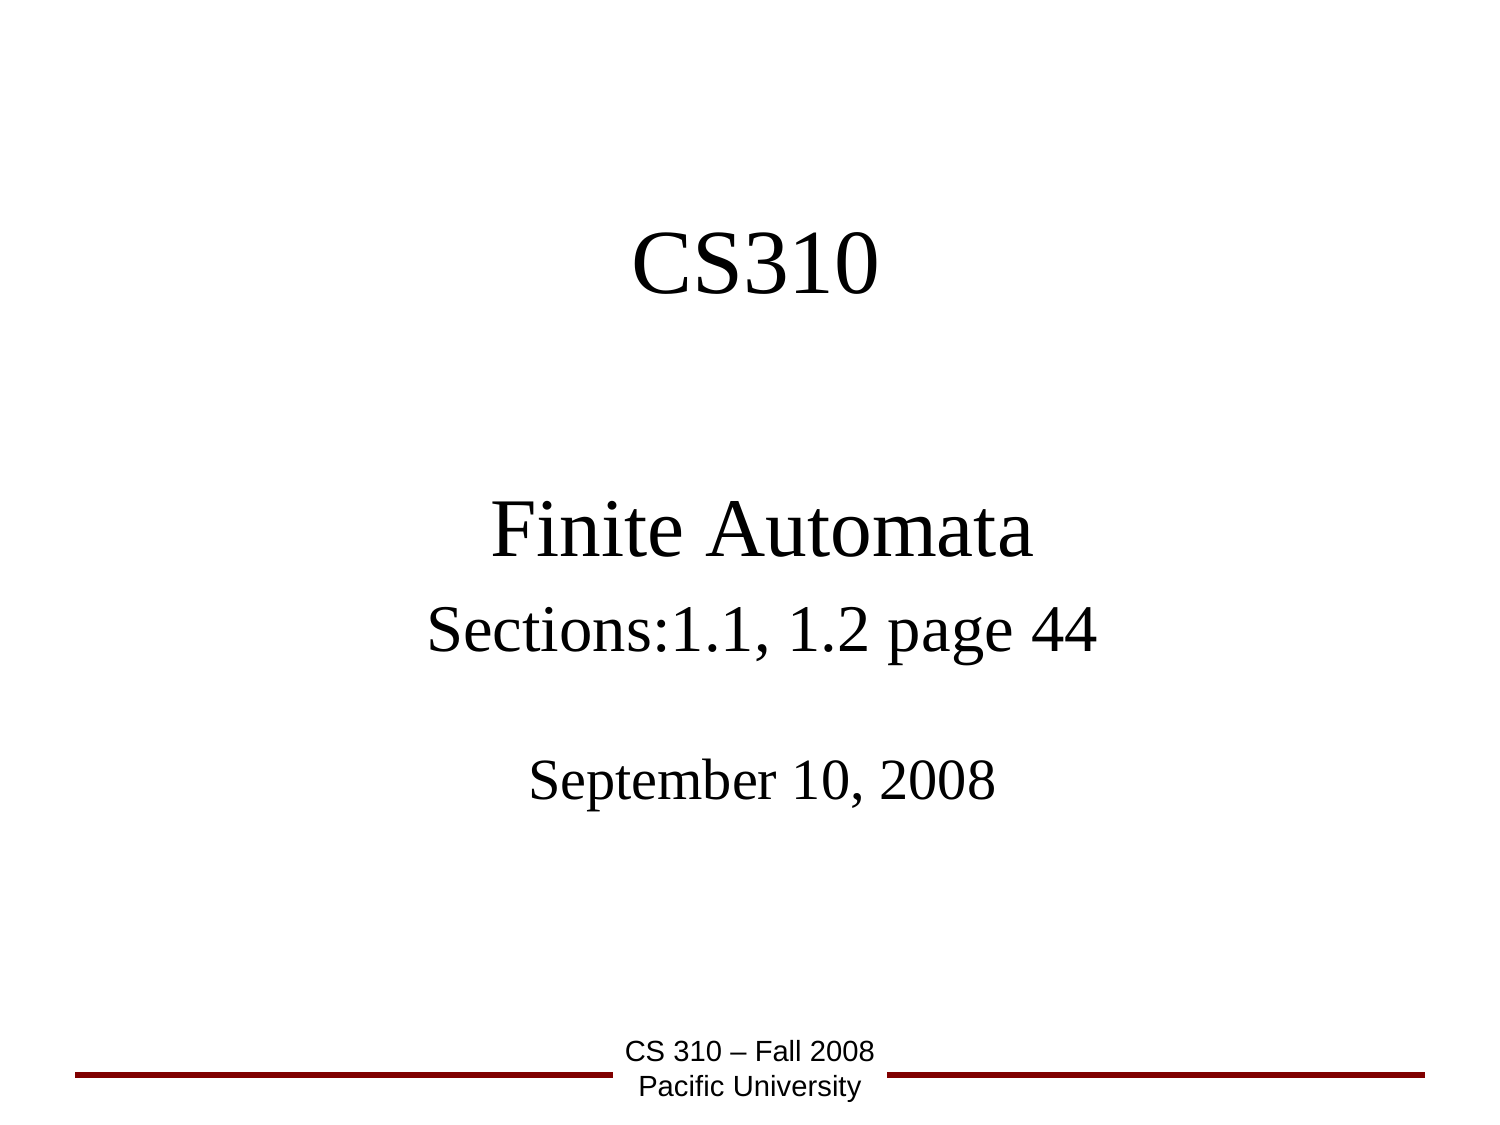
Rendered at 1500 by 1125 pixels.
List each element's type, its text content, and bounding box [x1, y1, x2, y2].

subtitle Finite Automata Sections:1.1, 1.2 page 44 September 10, 2008 [112, 474, 1413, 888]
title CS310 [125, 87, 1388, 438]
